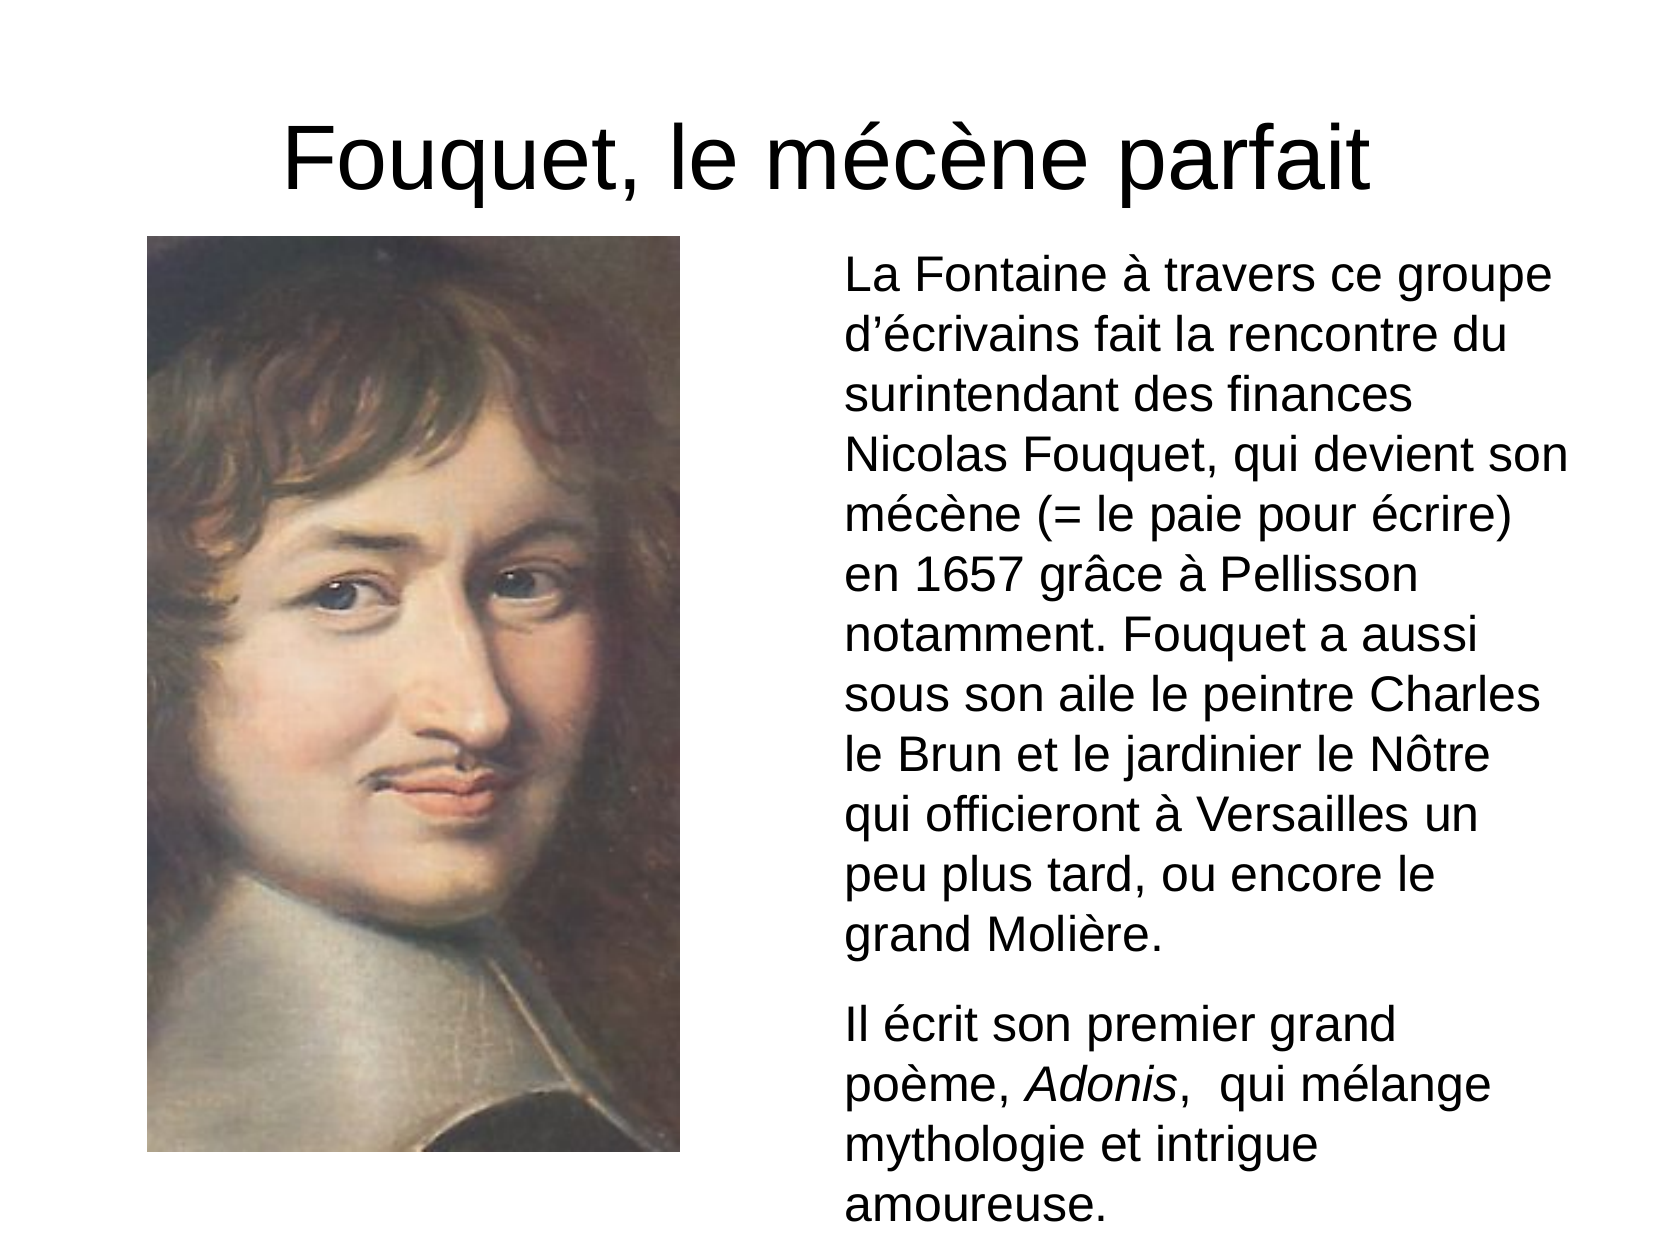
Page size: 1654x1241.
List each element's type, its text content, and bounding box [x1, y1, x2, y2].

picture [147, 236, 680, 1152]
list La Fontaine à travers ce groupe d’écrivains fait la rencontre du surintendant des finances Nicolas Fouquet, qui devient son mécène (= le paie pour écrire) en 1657 grâce à Pellisson notamment. Fouquet a aussi sous son aile le peintre Charles le Brun et le jardinier le Nôtre qui officieront à Versailles un peu plus tard, ou encore le grand Molière. Il écrit son premier grand poème, Adonis, qui mélange mythologie et intrigue amoureuse. [844, 241, 1571, 1046]
title Fouquet, le mécène parfait [82, 56, 1571, 250]
